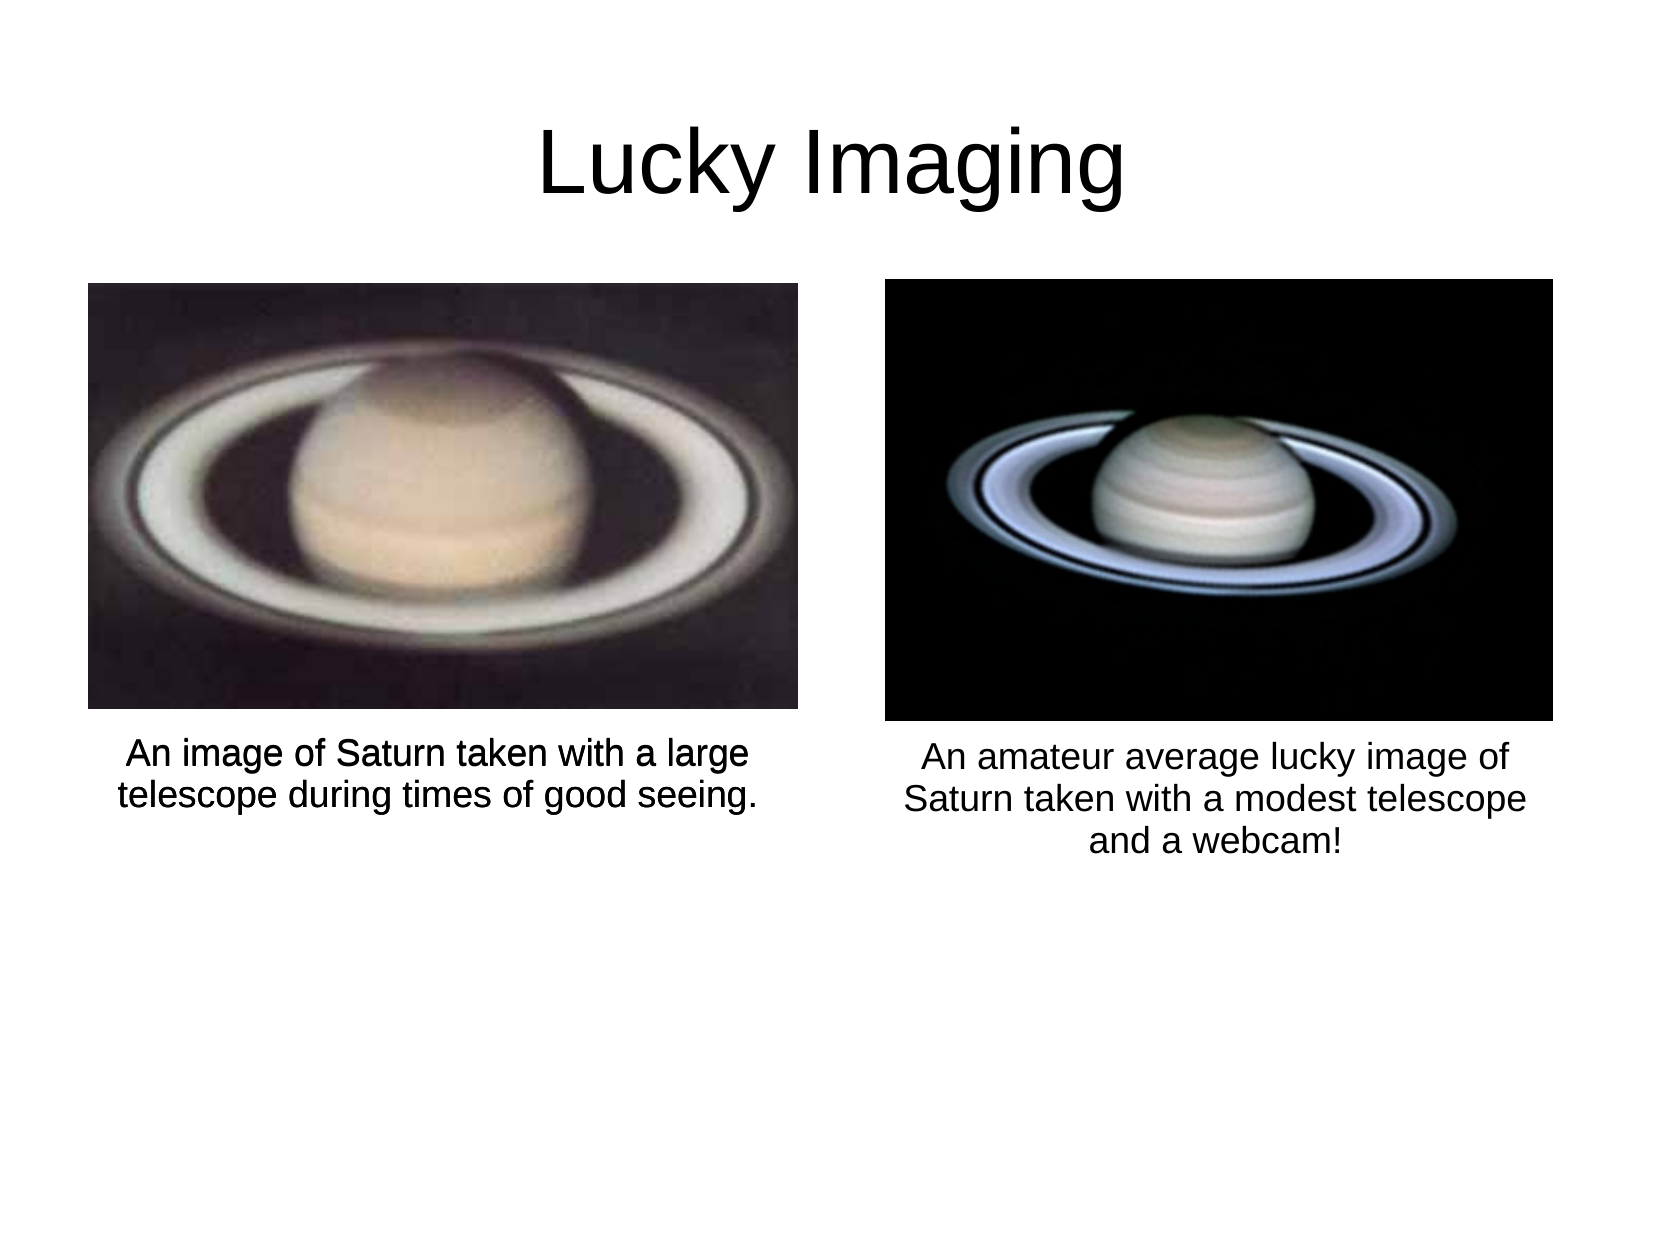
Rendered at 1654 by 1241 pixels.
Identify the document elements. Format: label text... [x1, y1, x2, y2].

title Lucky Imaging [88, 58, 1577, 266]
picture [885, 279, 1553, 721]
picture [88, 283, 798, 709]
text_box An amateur average lucky image of Saturn taken with a modest telescope and a webcam! [856, 727, 1575, 869]
text_box An image of Saturn taken with a large telescope during times of good seeing. [78, 724, 798, 824]
